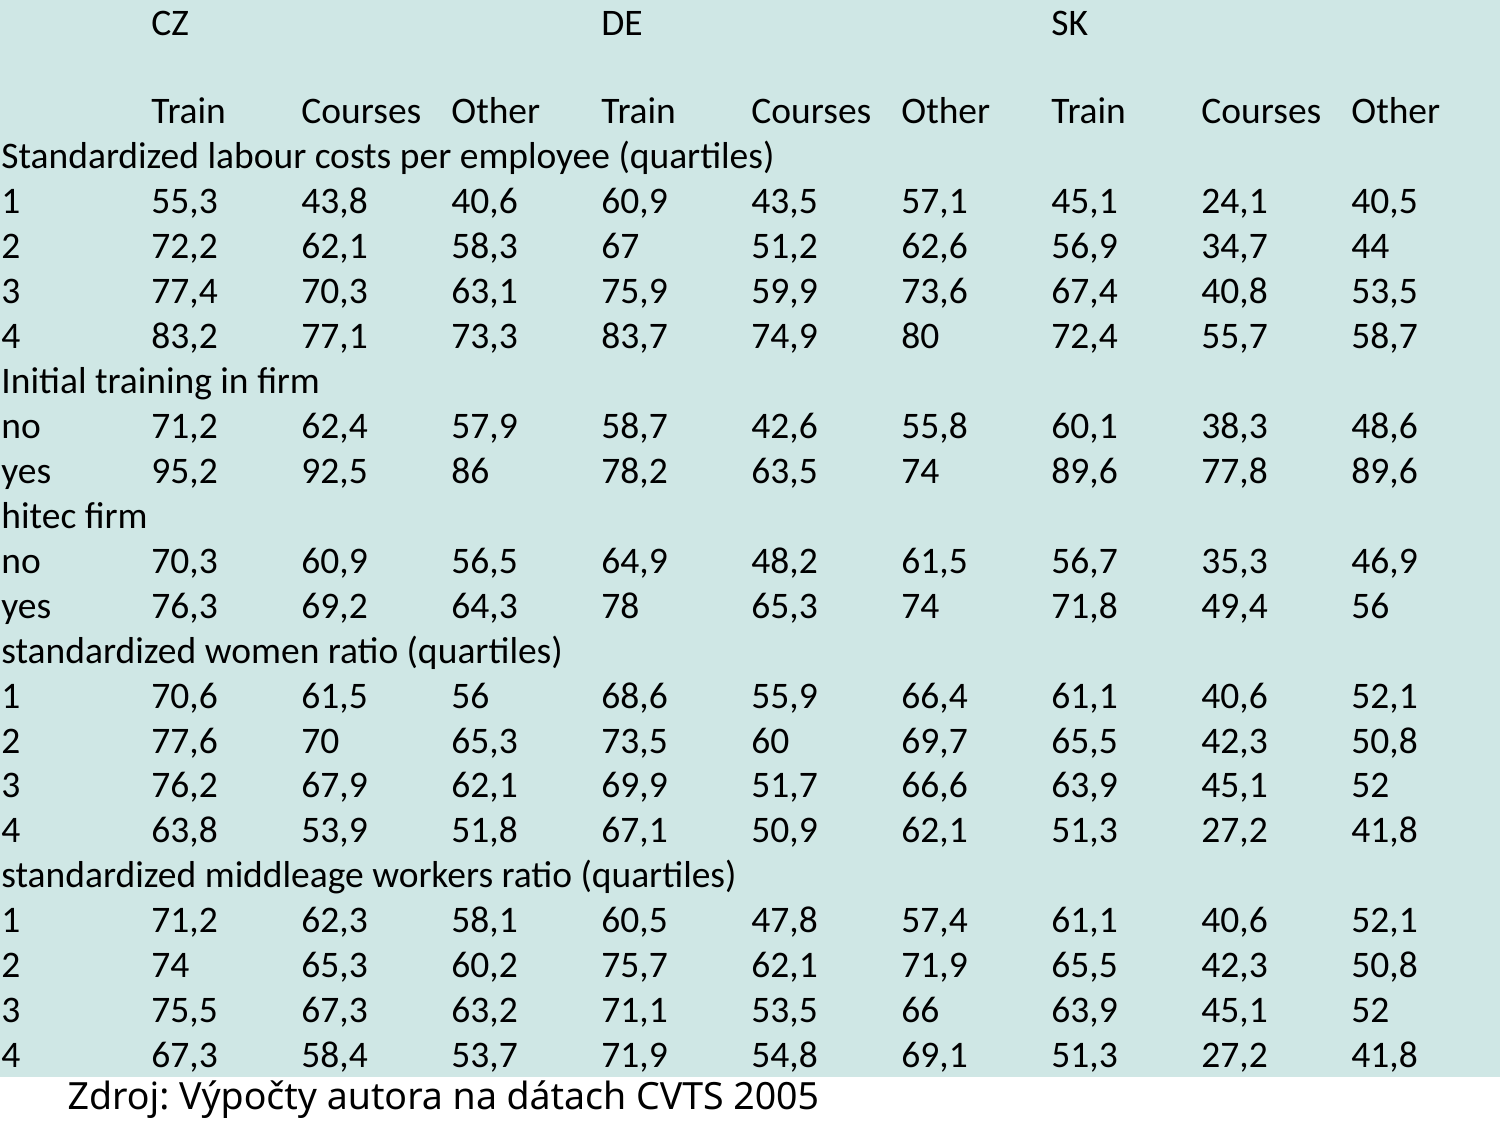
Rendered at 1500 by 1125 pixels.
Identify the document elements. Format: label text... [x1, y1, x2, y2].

table_cell 65,5 [1050, 942, 1200, 987]
table_cell 60,9 [300, 538, 450, 583]
table_cell 67,3 [156, 1054, 165, 1064]
table_cell 40,6 [1200, 897, 1350, 942]
table_cell 43,8 [300, 178, 450, 223]
table_cell 53,5 [1350, 268, 1500, 313]
table_cell 67 [600, 223, 750, 268]
table_cell 61,1 [1050, 673, 1200, 718]
table_cell 76,2 [150, 763, 300, 808]
table_cell 74 [900, 583, 1050, 628]
table_cell 52 [1350, 763, 1500, 808]
table_cell 67,3 [300, 987, 450, 1032]
table_cell Train [600, 45, 750, 133]
table_cell 62,6 [900, 223, 1050, 268]
table_cell 53,9 [300, 808, 450, 852]
table_cell Other [1350, 45, 1500, 133]
table_cell Courses [300, 45, 450, 133]
table_cell 44 [1350, 223, 1500, 268]
table_cell Train [150, 45, 300, 133]
table_cell 80 [900, 313, 1050, 358]
table_cell 62,4 [300, 403, 450, 448]
table_cell 47,8 [750, 897, 900, 942]
table_cell 53,7 [450, 1032, 600, 1064]
table_cell 3 [0, 763, 150, 808]
table_cell 62,1 [450, 763, 600, 808]
table_cell 55,8 [900, 403, 1050, 448]
table_cell 45,1 [1200, 987, 1350, 1032]
table_cell 65,3 [300, 942, 450, 987]
table_cell 83,7 [600, 313, 750, 358]
table_cell 63,9 [1050, 763, 1200, 808]
table_cell no [0, 403, 150, 448]
table_cell 58,4 [325, 1055, 334, 1064]
table_header CZ [150, 0, 600, 45]
table_cell 74,9 [750, 313, 900, 358]
table_cell 71,9 [600, 1032, 750, 1064]
table_cell Train [1050, 45, 1200, 133]
table_cell 58,4 [300, 1032, 450, 1064]
table_header DE [600, 0, 1050, 45]
table_cell 65,3 [450, 718, 600, 763]
table_cell 72,2 [150, 223, 300, 268]
table_cell 55,3 [150, 178, 300, 223]
table_cell 62,1 [900, 808, 1050, 852]
table_cell 3 [0, 268, 150, 313]
table_cell 51,2 [750, 223, 900, 268]
table_cell 3 [0, 987, 150, 1032]
table_cell 42,6 [750, 403, 900, 448]
table_cell 1 [0, 178, 150, 223]
table_cell 72,4 [1050, 313, 1200, 358]
table_cell 62,3 [300, 897, 450, 942]
table_cell 69,1 [925, 1045, 935, 1055]
table_cell 73,3 [450, 313, 600, 358]
table_cell 70 [300, 718, 450, 763]
table_cell 67,1 [600, 808, 750, 852]
table_cell 50,8 [1350, 942, 1500, 987]
table_cell 78,2 [600, 448, 750, 493]
table_cell 83,2 [150, 313, 300, 358]
table_cell 1 [0, 673, 150, 718]
table_cell 70,3 [300, 268, 450, 313]
table_cell 69,1 [900, 1032, 1050, 1077]
table_cell 73,5 [600, 718, 750, 763]
table_cell no [0, 538, 150, 583]
table_cell 24,1 [1200, 178, 1350, 223]
table_header [0, 0, 150, 45]
table_cell 51,8 [450, 808, 600, 852]
table_cell 66,4 [900, 673, 1050, 718]
table_cell 40,6 [450, 178, 600, 223]
table_cell 70,6 [150, 673, 300, 718]
table_cell 35,3 [1200, 538, 1350, 583]
table_cell 56 [1350, 583, 1500, 628]
table_cell 89,6 [1350, 448, 1500, 493]
table_cell 57,1 [900, 178, 1050, 223]
table_cell 51,3 [1050, 808, 1200, 852]
table_cell 48,2 [750, 538, 900, 583]
table_cell 73,6 [900, 268, 1050, 313]
table_cell 52,1 [1350, 897, 1500, 942]
table_cell 71,2 [150, 403, 300, 448]
table_cell yes [0, 583, 150, 628]
table_cell Initial training in firm [0, 358, 1500, 403]
table_cell 59,9 [750, 268, 900, 313]
table_cell Other [900, 45, 1050, 133]
table_cell 89,6 [1050, 448, 1200, 493]
table_cell 92,5 [300, 448, 450, 493]
table_cell 2 [0, 223, 150, 268]
table_cell 54,8 [750, 1032, 900, 1064]
table_cell 63,8 [150, 808, 300, 852]
table_cell 60 [750, 718, 900, 763]
table_cell Other [450, 45, 600, 133]
table_cell 58,4 [325, 1044, 334, 1053]
table_cell 58,3 [450, 223, 600, 268]
table_cell 70,3 [150, 538, 300, 583]
table_cell 75,9 [600, 268, 750, 313]
table_cell 95,2 [150, 448, 300, 493]
table_cell 45,1 [1050, 178, 1200, 223]
table_cell 60,9 [600, 178, 750, 223]
table_cell 71,9 [900, 942, 1050, 987]
table_cell 66,6 [900, 763, 1050, 808]
table_cell 67,9 [300, 763, 450, 808]
table_cell 34,7 [1200, 223, 1350, 268]
table_cell 61,5 [900, 538, 1050, 583]
table_cell 62,1 [750, 942, 900, 987]
table_header SK [1050, 0, 1500, 45]
table_cell 75,7 [600, 942, 750, 987]
table_cell 42,3 [1200, 718, 1350, 763]
table_cell 74 [150, 942, 300, 987]
table_cell 40,5 [1350, 178, 1500, 223]
table_cell 75,5 [150, 987, 300, 1032]
table_cell 57,4 [900, 897, 1050, 942]
table_cell yes [0, 448, 150, 493]
table_cell 56,9 [1050, 223, 1200, 268]
table_cell 71,9 [653, 1045, 663, 1055]
table_cell 71,8 [1050, 583, 1200, 628]
table_cell 2 [0, 718, 150, 763]
table_cell 76,3 [150, 583, 300, 628]
table_cell 69,1 [906, 1054, 915, 1064]
table_cell 58,7 [1350, 313, 1500, 358]
table_cell 78 [600, 583, 750, 628]
table_cell 49,4 [1200, 583, 1350, 628]
table_cell 62,1 [300, 223, 450, 268]
table_cell Courses [750, 45, 900, 133]
table_cell 64,9 [600, 538, 750, 583]
table_cell 43,5 [750, 178, 900, 223]
table_cell 60,2 [450, 942, 600, 987]
table_cell 64,3 [450, 583, 600, 628]
table_cell 67,4 [1050, 268, 1200, 313]
table_cell 68,6 [600, 673, 750, 718]
table_cell 4 [0, 1032, 150, 1077]
table_cell 2 [0, 942, 150, 987]
table_cell 61,1 [1050, 897, 1200, 942]
table_cell 71,1 [600, 987, 750, 1032]
table_cell 56 [450, 673, 600, 718]
table_cell 40,8 [1200, 268, 1350, 313]
table_cell 41,8 [1350, 1032, 1500, 1077]
table_cell 65,3 [750, 583, 900, 628]
table_cell 50,9 [750, 808, 900, 852]
table_cell 55,7 [1200, 313, 1350, 358]
table_cell Courses [1200, 45, 1350, 133]
table_cell 69,7 [900, 718, 1050, 763]
table_cell standardized middleage workers ratio (quartiles) [0, 852, 1500, 897]
table_cell 60,5 [600, 897, 750, 942]
table_cell Standardized labour costs per employee (quartiles) [0, 133, 1500, 178]
table_cell 50,8 [1350, 718, 1500, 763]
table_cell 77,1 [300, 313, 450, 358]
table_cell 1 [0, 897, 150, 942]
table_cell 63,5 [750, 448, 900, 493]
text_box Zdroj: Výpočty autora na dátach CVTS 2005 [53, 1064, 928, 1125]
table_cell 38,3 [1200, 403, 1350, 448]
table_cell [0, 45, 150, 133]
table_cell 65,5 [1050, 718, 1200, 763]
table_cell 63,2 [450, 987, 600, 1032]
table_cell 58,7 [600, 403, 750, 448]
table_cell 66 [900, 987, 1050, 1032]
table_cell 69,2 [300, 583, 450, 628]
table_cell 77,6 [150, 718, 300, 763]
table_cell 71,2 [150, 897, 300, 942]
table_cell 60,1 [1050, 403, 1200, 448]
table_cell 57,9 [450, 403, 600, 448]
table_cell 4 [0, 313, 150, 358]
table_cell 4 [0, 808, 150, 852]
table_cell 54,8 [803, 1055, 812, 1064]
table_cell 42,3 [1200, 942, 1350, 987]
table_cell 58,1 [450, 897, 600, 942]
table_cell hitec firm [0, 493, 1500, 538]
table_cell 63,9 [1050, 987, 1200, 1032]
table_cell 27,2 [1200, 1032, 1350, 1077]
table_cell 46,9 [1350, 538, 1500, 583]
table_cell 69,9 [600, 763, 750, 808]
table_cell 52,1 [1350, 673, 1500, 718]
table_cell 56,5 [450, 538, 600, 583]
table_cell 51,7 [750, 763, 900, 808]
table_cell 40,6 [1200, 673, 1350, 718]
table_cell 77,8 [1200, 448, 1350, 493]
table_cell 63,1 [450, 268, 600, 313]
table_cell 61,5 [300, 673, 450, 718]
table_cell 48,6 [1350, 403, 1500, 448]
table_cell 51,3 [1050, 1032, 1200, 1077]
table_cell 74 [900, 448, 1050, 493]
table_cell 55,9 [750, 673, 900, 718]
table_cell 67,3 [150, 1032, 300, 1064]
table_cell 52 [1350, 987, 1500, 1032]
table_cell 54,8 [803, 1044, 812, 1053]
table_cell 27,2 [1200, 808, 1350, 852]
table_cell 77,4 [150, 268, 300, 313]
table_cell 45,1 [1200, 763, 1350, 808]
table_cell 56,7 [1050, 538, 1200, 583]
table_cell standardized women ratio (quartiles) [0, 628, 1500, 673]
table_cell 86 [450, 448, 600, 493]
table_cell 53,5 [750, 987, 900, 1032]
table_cell 41,8 [1350, 808, 1500, 852]
